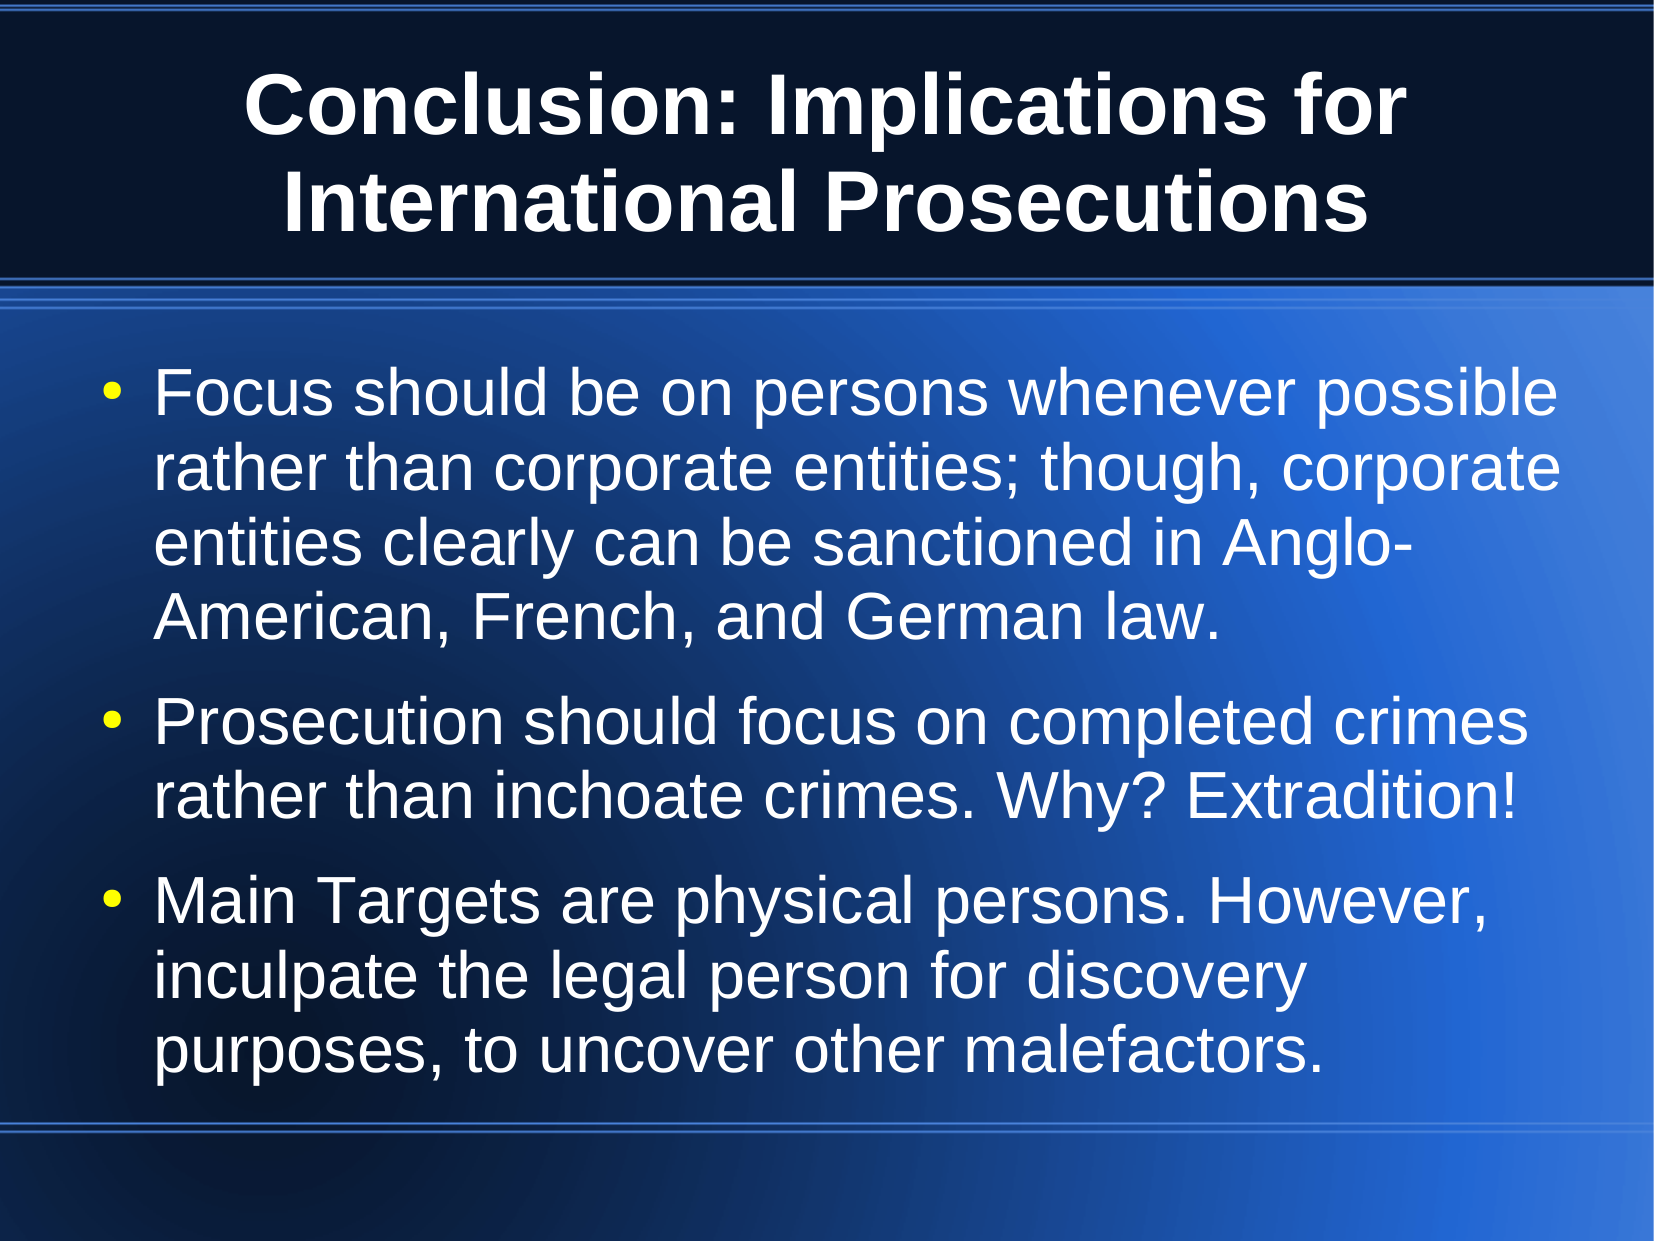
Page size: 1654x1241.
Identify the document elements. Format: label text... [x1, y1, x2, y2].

title Conclusion: Implications for International Prosecutions [82, 49, 1571, 257]
list Focus should be on persons whenever possible rather than corporate entities; though, corporate entities clearly can be sanctioned in Anglo-American, French, and German law. Prosecution should focus on completed crimes rather than inchoate crimes. Why? Extradition! Main Targets are physical persons. However, inculpate the legal person for discovery purposes, to uncover other malefactors. [82, 355, 1571, 1088]
picture [0, 0, 1654, 1241]
